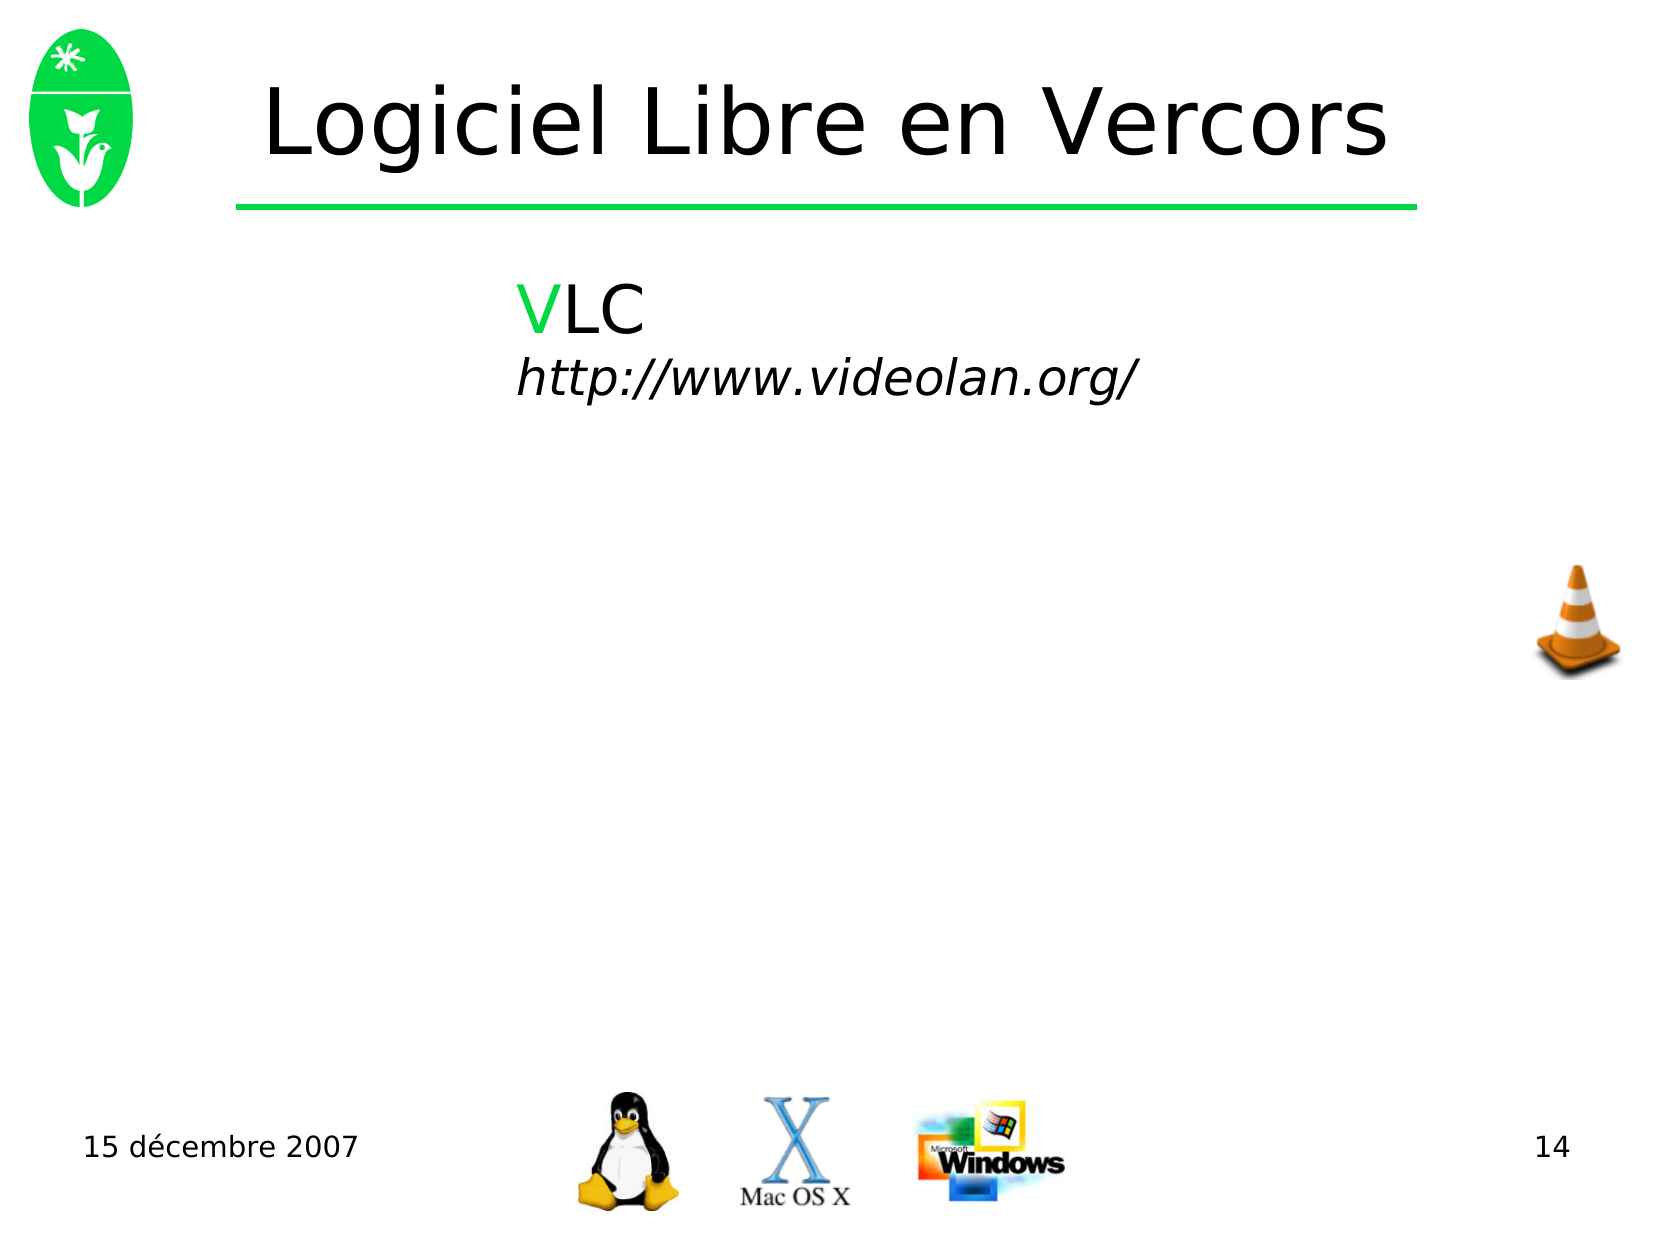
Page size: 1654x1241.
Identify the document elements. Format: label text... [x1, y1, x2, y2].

picture [726, 1092, 866, 1211]
text_box VLC http://www.videolan.org/ [501, 264, 1152, 415]
title Logiciel Libre en Vercors [177, 4, 1477, 241]
picture [578, 1092, 679, 1211]
picture [903, 1092, 1076, 1211]
picture [1532, 560, 1625, 680]
picture [29, 29, 133, 207]
